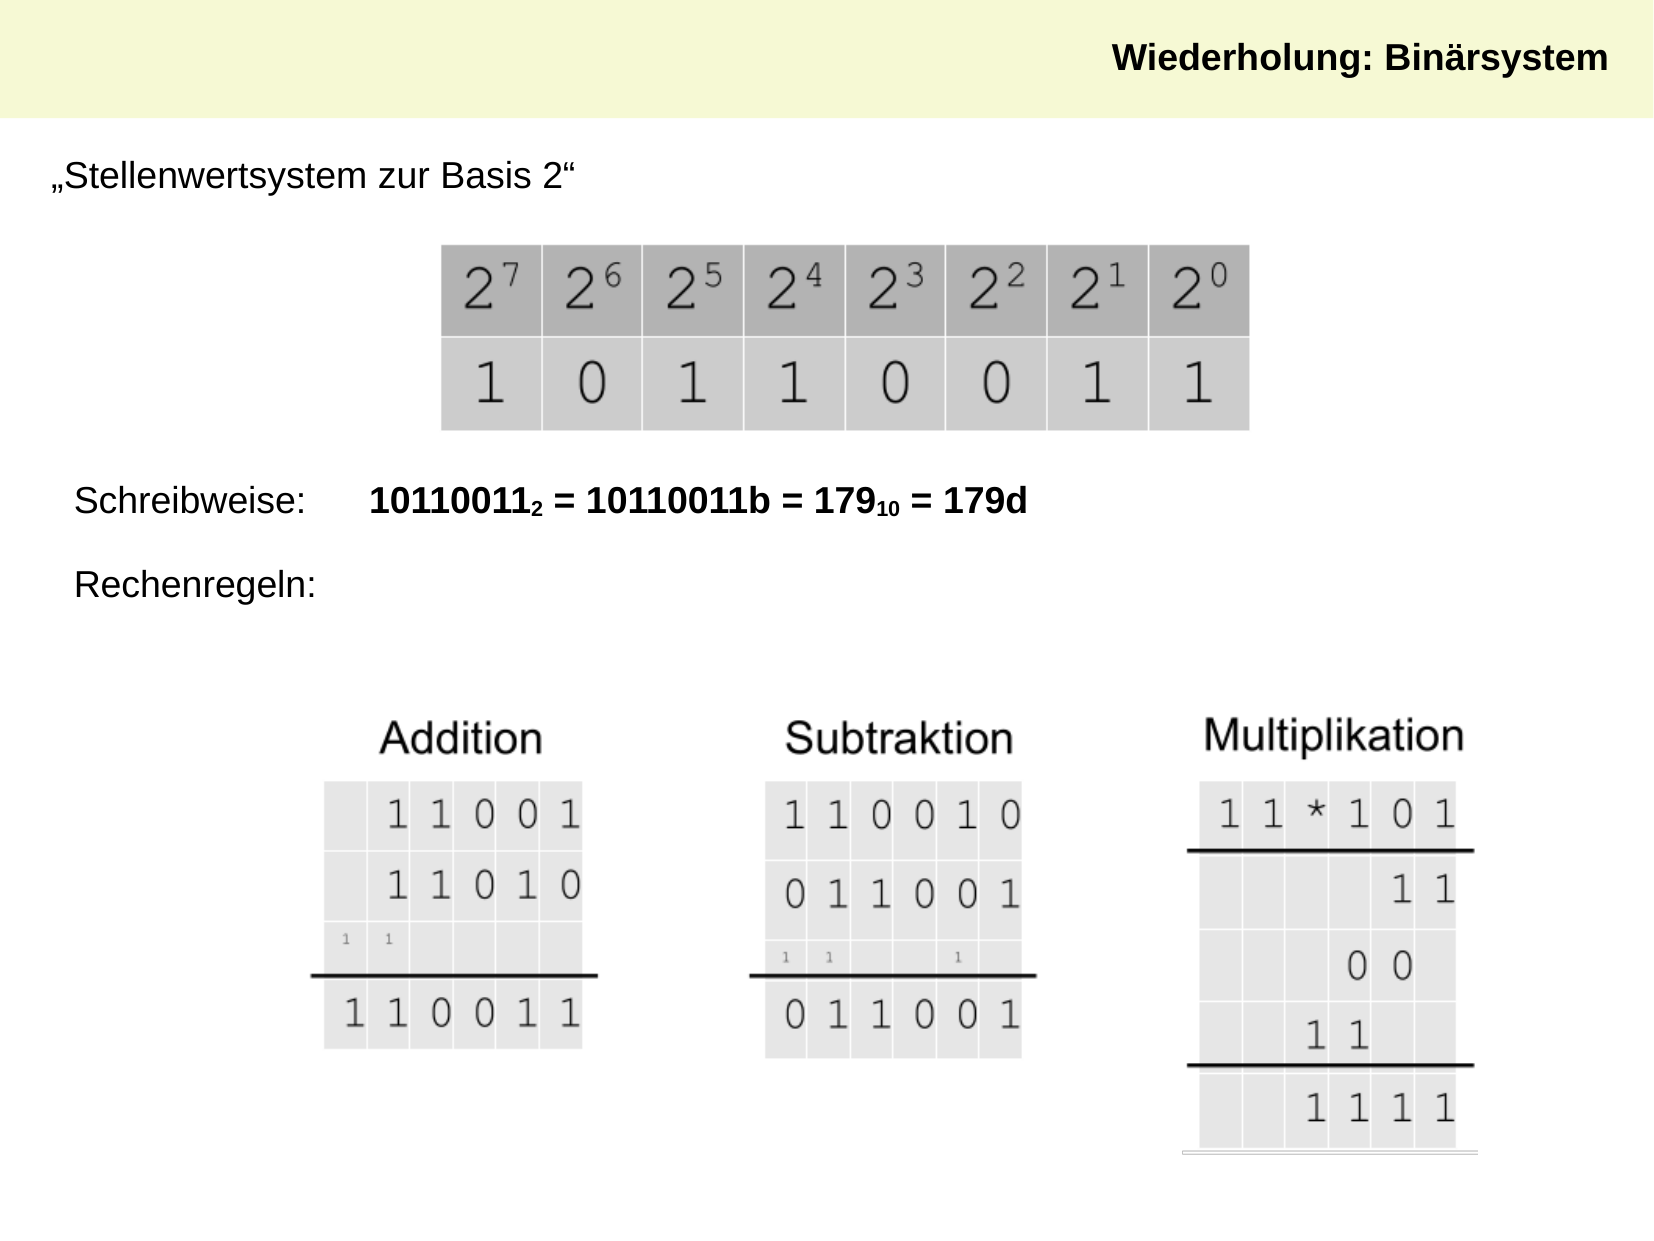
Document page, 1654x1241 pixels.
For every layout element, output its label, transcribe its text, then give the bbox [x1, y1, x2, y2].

text_box [0, 0, 1654, 119]
text_box Wiederholung: Binärsystem [885, 29, 1625, 87]
picture [265, 694, 1072, 1093]
picture [404, 206, 1270, 459]
picture [1181, 708, 1478, 1156]
text_box „Stellenwertsystem zur Basis 2“ [36, 147, 591, 205]
text_box Schreibweise: 101100112 = 10110011b = 17910 = 179d Rechenregeln: [59, 472, 1093, 614]
